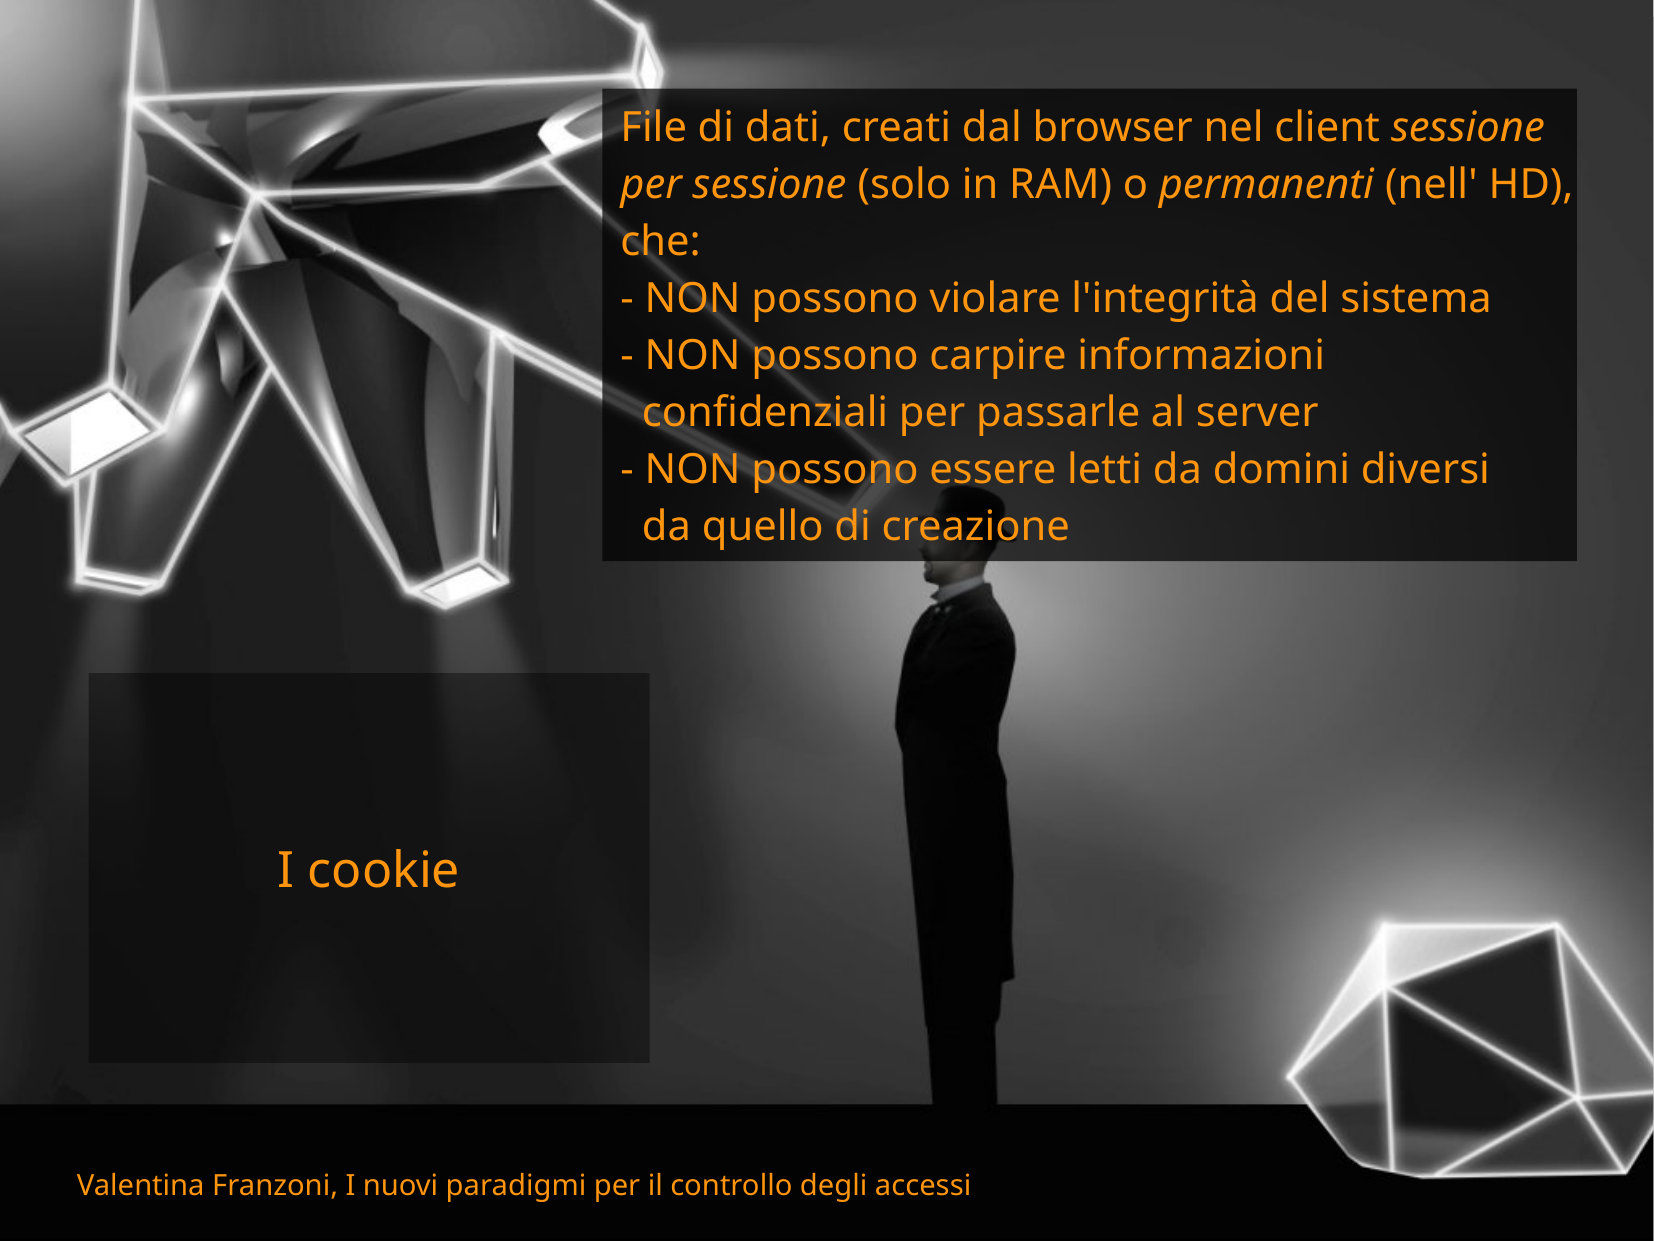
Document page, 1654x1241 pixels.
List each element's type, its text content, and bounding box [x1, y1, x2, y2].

title File di dati, creati dal browser nel client sessione per sessione (solo in RAM) o permanenti (nell' HD), che: - NON possono violare l'integrità del sistema - NON possono carpire informazioni confidenziali per passarle al server - NON possono essere letti da domini diversi da quello di creazione [602, 88, 1577, 562]
title I cookie [88, 673, 650, 1063]
picture [0, 0, 1654, 1241]
title Valentina Franzoni, I nuovi paradigmi per il controllo degli accessi [76, 1139, 1465, 1229]
